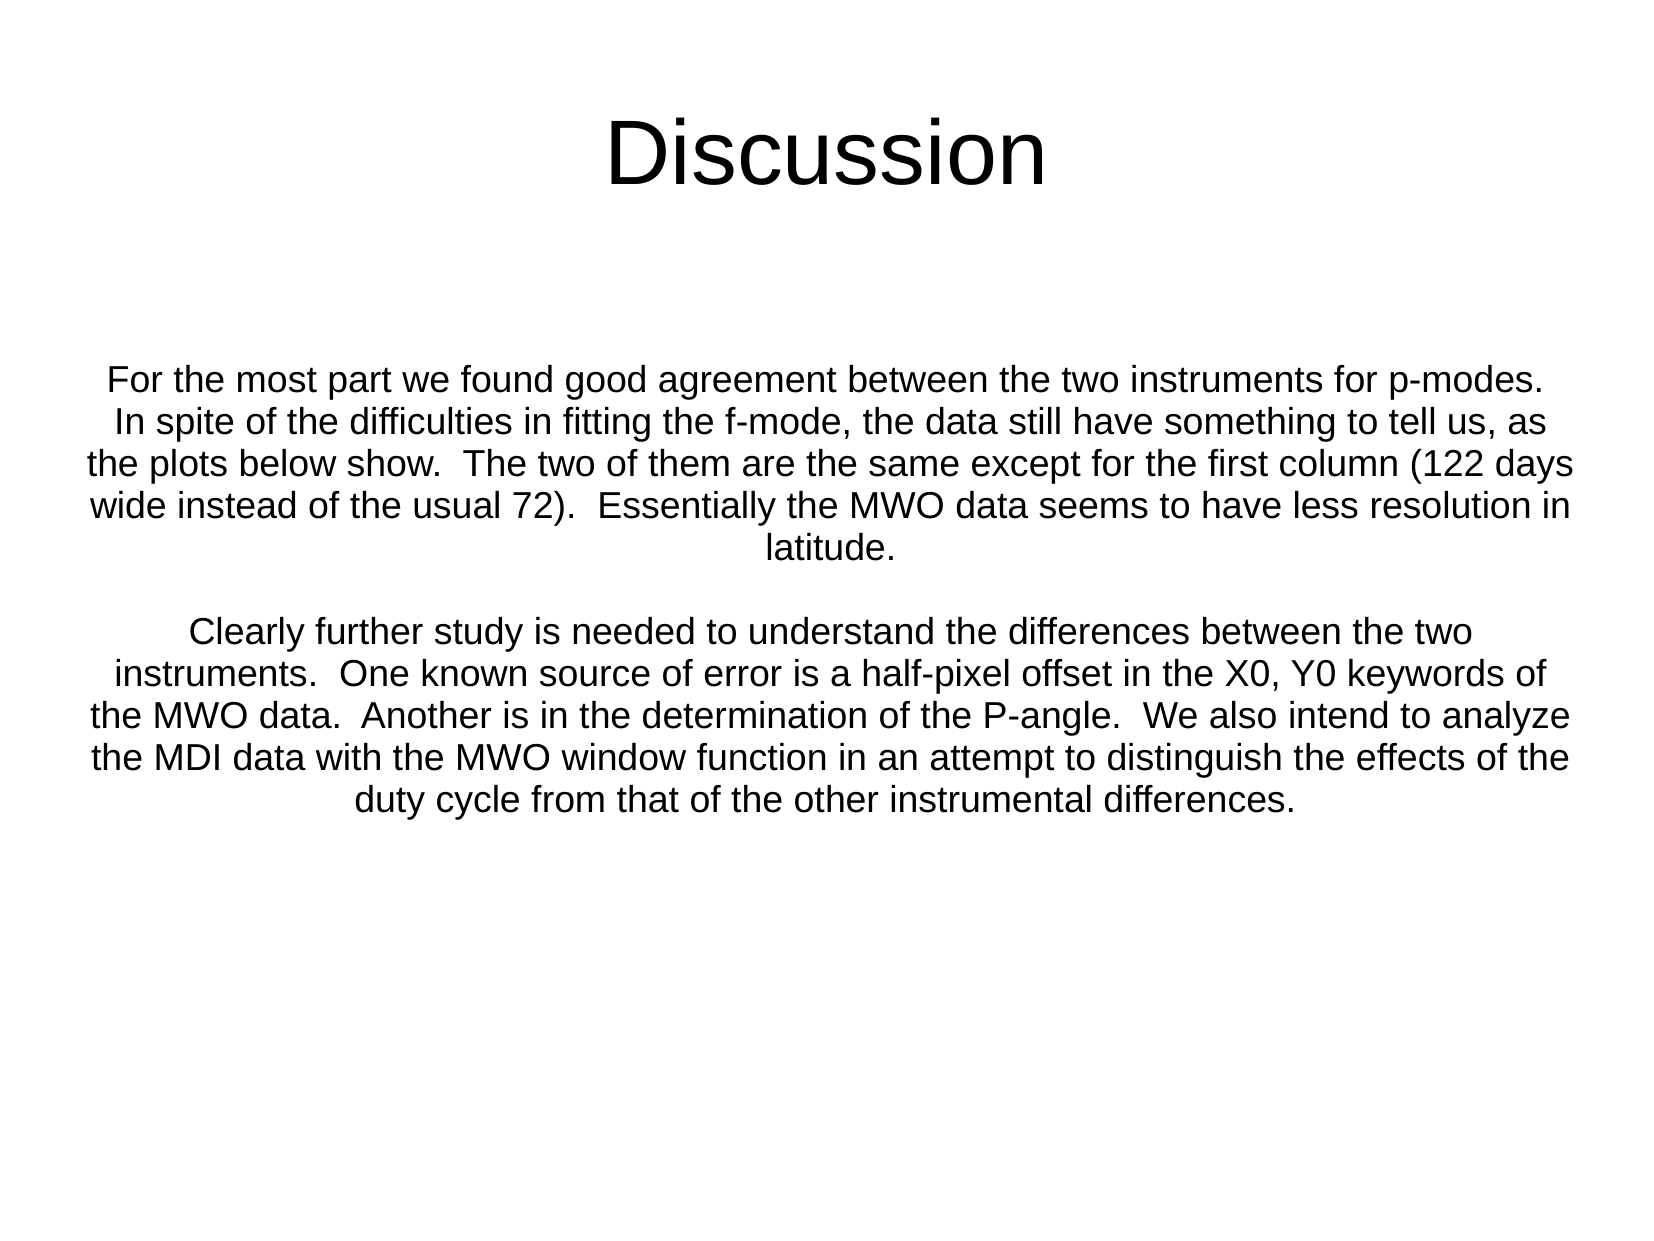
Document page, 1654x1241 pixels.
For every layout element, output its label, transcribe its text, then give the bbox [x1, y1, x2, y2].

title Discussion [82, 56, 1571, 250]
subtitle For the most part we found good agreement between the two instruments for p-modes. In spite of the difficulties in fitting the f-mode, the data still have something to tell us, as the plots below show. The two of them are the same except for the first column (122 days wide instead of the usual 72). Essentially the MWO data seems to have less resolution in latitude. Clearly further study is needed to understand the differences between the two instruments. One known source of error is a half-pixel offset in the X0, Y0 keywords of the MWO data. Another is in the determination of the P-angle. We also intend to analyze the MDI data with the MWO window function in an attempt to distinguish the effects of the duty cycle from that of the other instrumental differences. [86, 187, 1576, 992]
